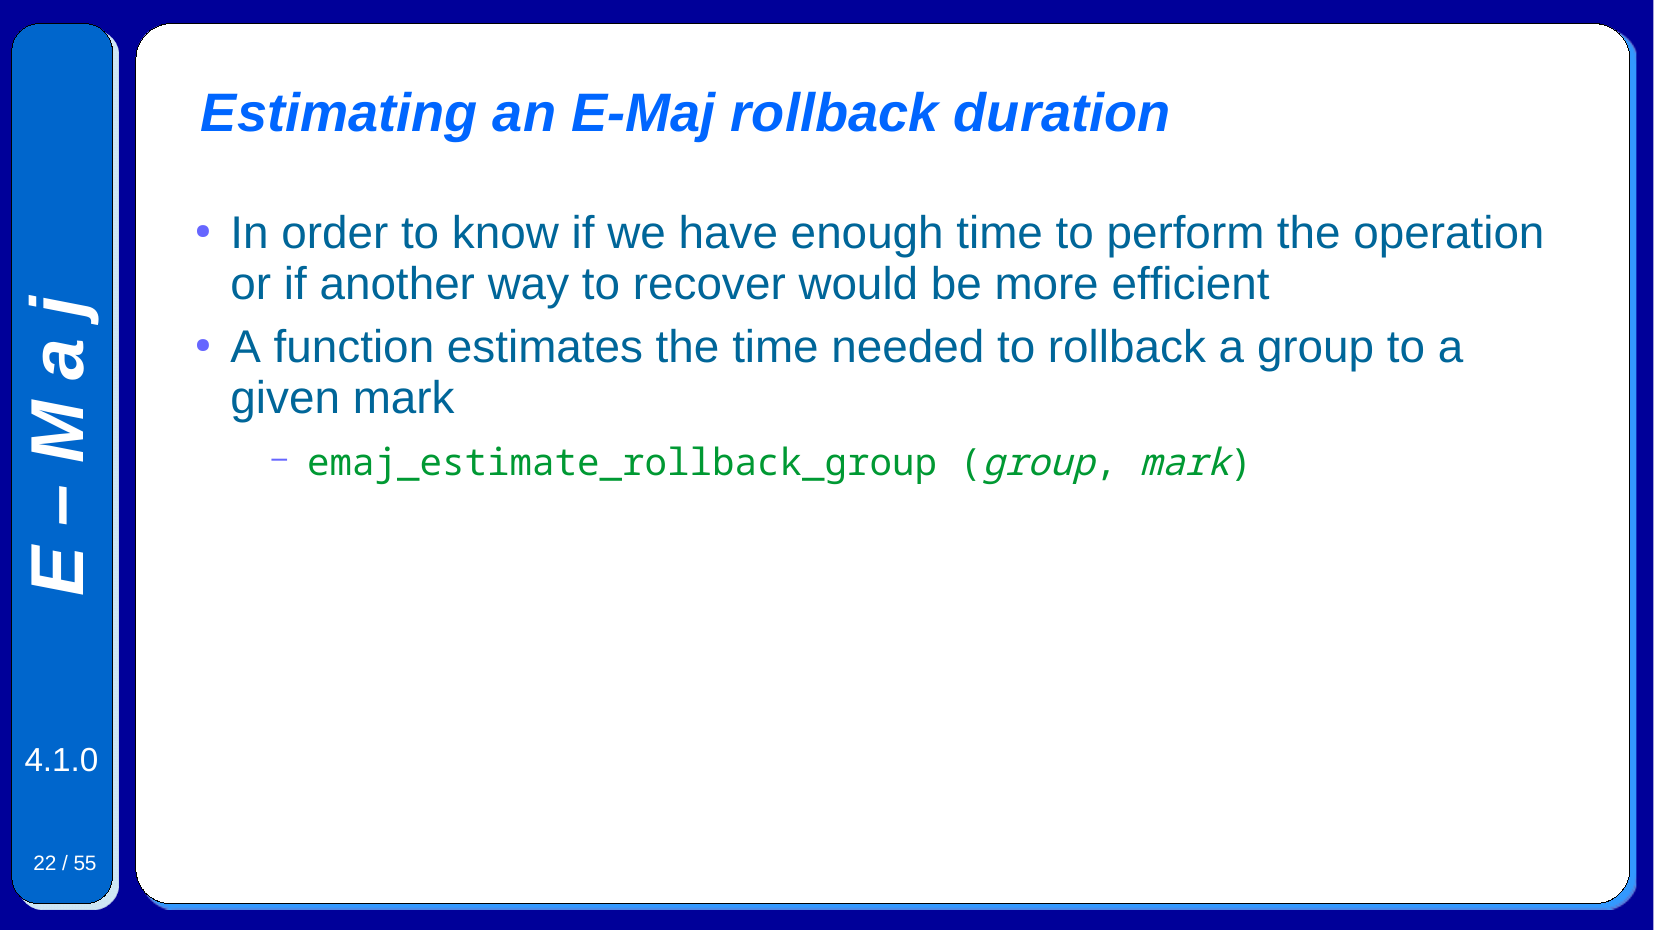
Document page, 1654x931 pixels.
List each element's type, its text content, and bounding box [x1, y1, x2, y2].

list In order to know if we have enough time to perform the operation or if another way to recover would be more efficient A function estimates the time needed to rollback a group to a given mark emaj_estimate_rollback_group (group, mark) [177, 206, 1587, 827]
title Estimating an E-Maj rollback duration [200, 34, 1575, 191]
